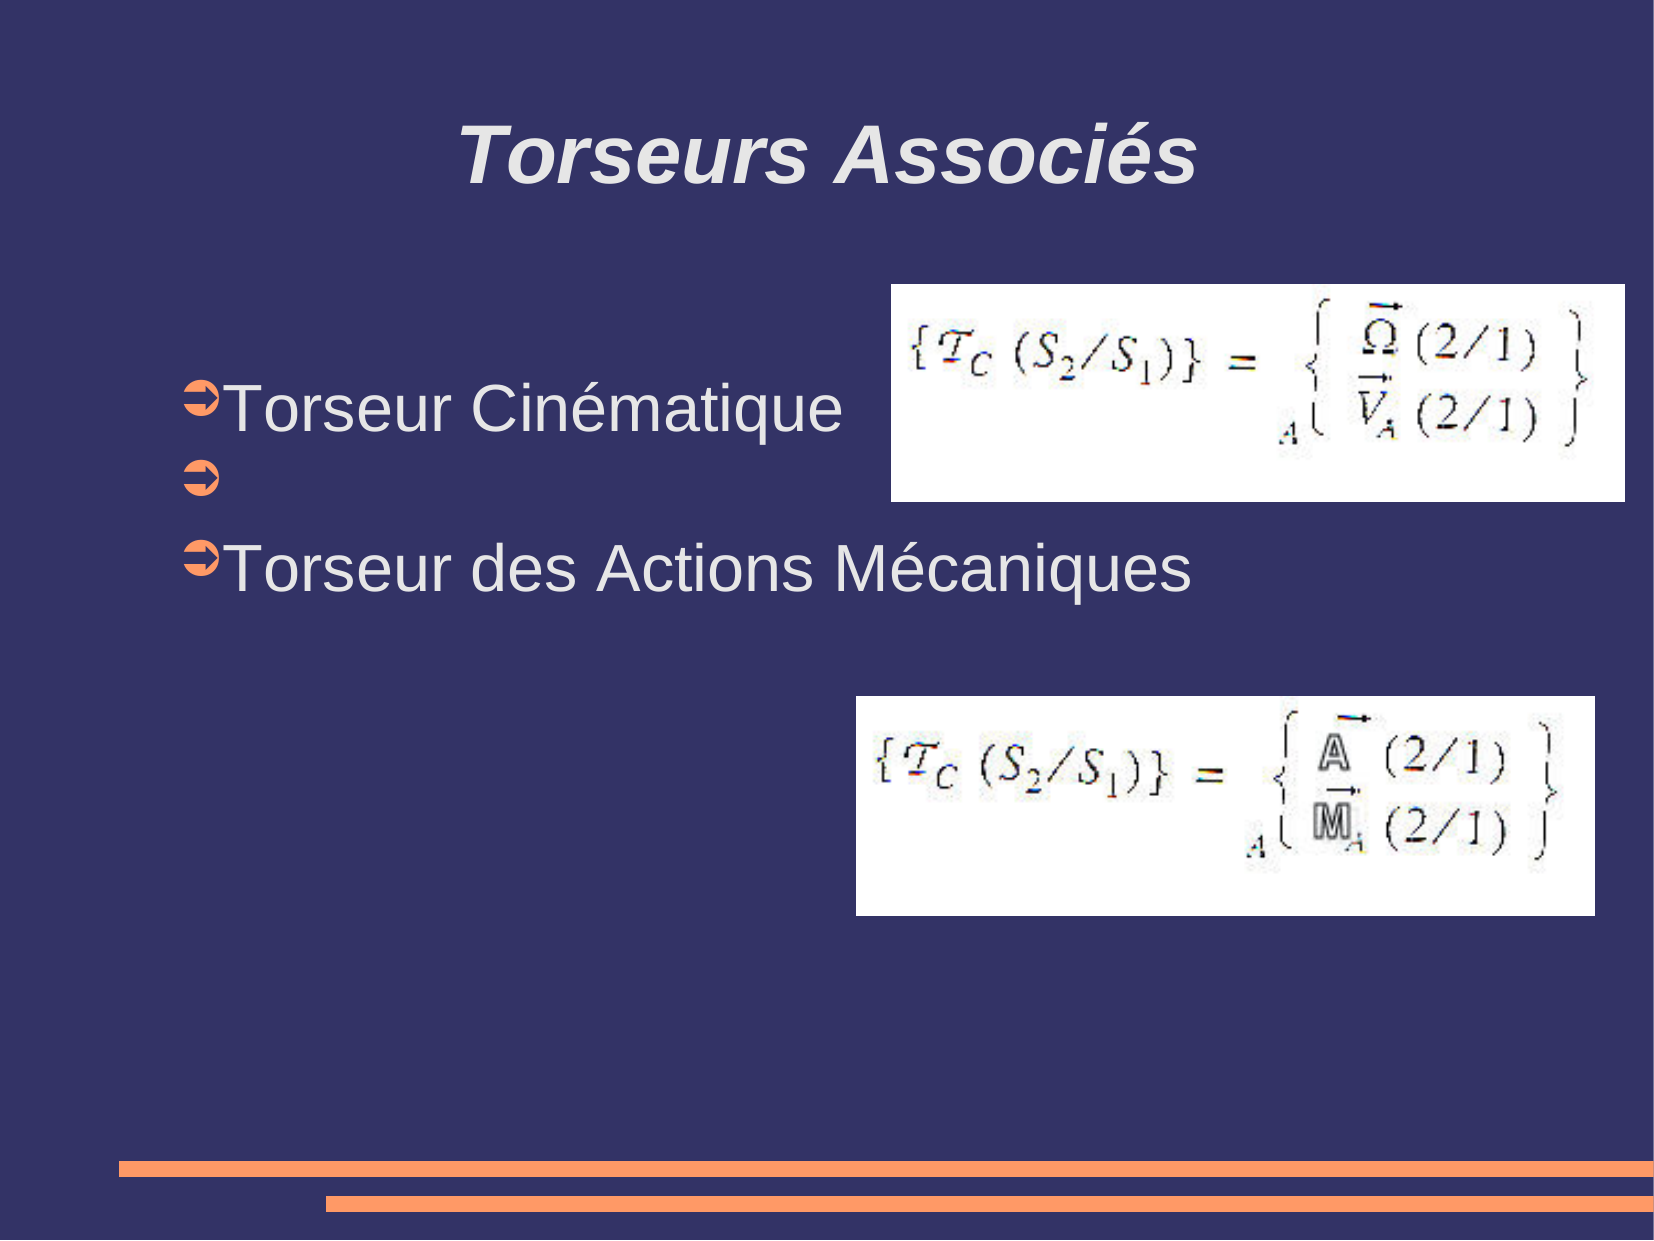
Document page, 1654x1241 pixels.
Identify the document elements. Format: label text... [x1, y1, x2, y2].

picture [856, 696, 1595, 916]
title Torseurs Associés [121, 46, 1534, 254]
list Torseur Cinématique Torseur des Actions Mécaniques [178, 364, 1570, 1147]
picture [891, 284, 1625, 502]
